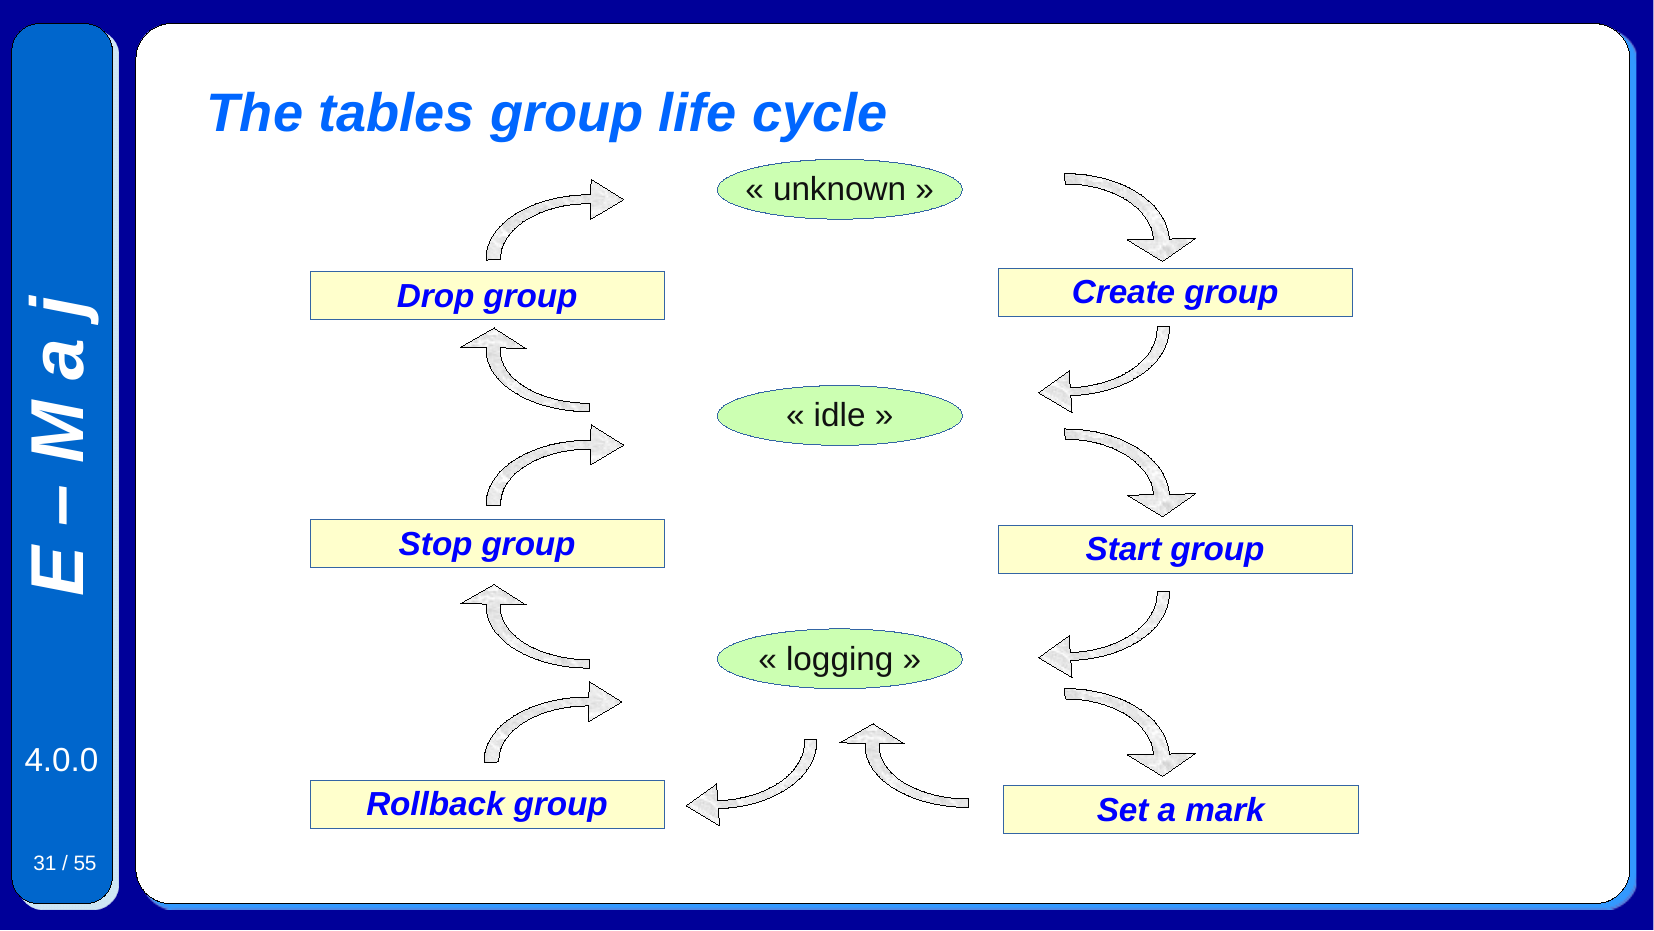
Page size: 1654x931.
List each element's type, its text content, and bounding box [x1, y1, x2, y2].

text_box [460, 584, 590, 669]
text_box [1064, 428, 1196, 517]
title The tables group life cycle [206, 34, 1593, 191]
text_box « unknown » [717, 159, 963, 220]
text_box Create group [998, 268, 1353, 317]
text_box [686, 739, 817, 826]
text_box [839, 723, 969, 808]
text_box [1064, 173, 1196, 262]
text_box [486, 179, 624, 261]
text_box Drop group [310, 271, 665, 320]
text_box « idle » [717, 385, 963, 446]
text_box [486, 424, 624, 506]
text_box « logging » [717, 628, 963, 689]
text_box Rollback group [310, 780, 665, 829]
text_box Set a mark [1003, 785, 1359, 834]
text_box [460, 327, 590, 412]
text_box Stop group [310, 519, 665, 568]
text_box [484, 681, 622, 763]
text_box [1038, 591, 1170, 678]
text_box Start group [998, 525, 1353, 574]
text_box [1038, 326, 1170, 413]
text_box [1064, 688, 1196, 777]
